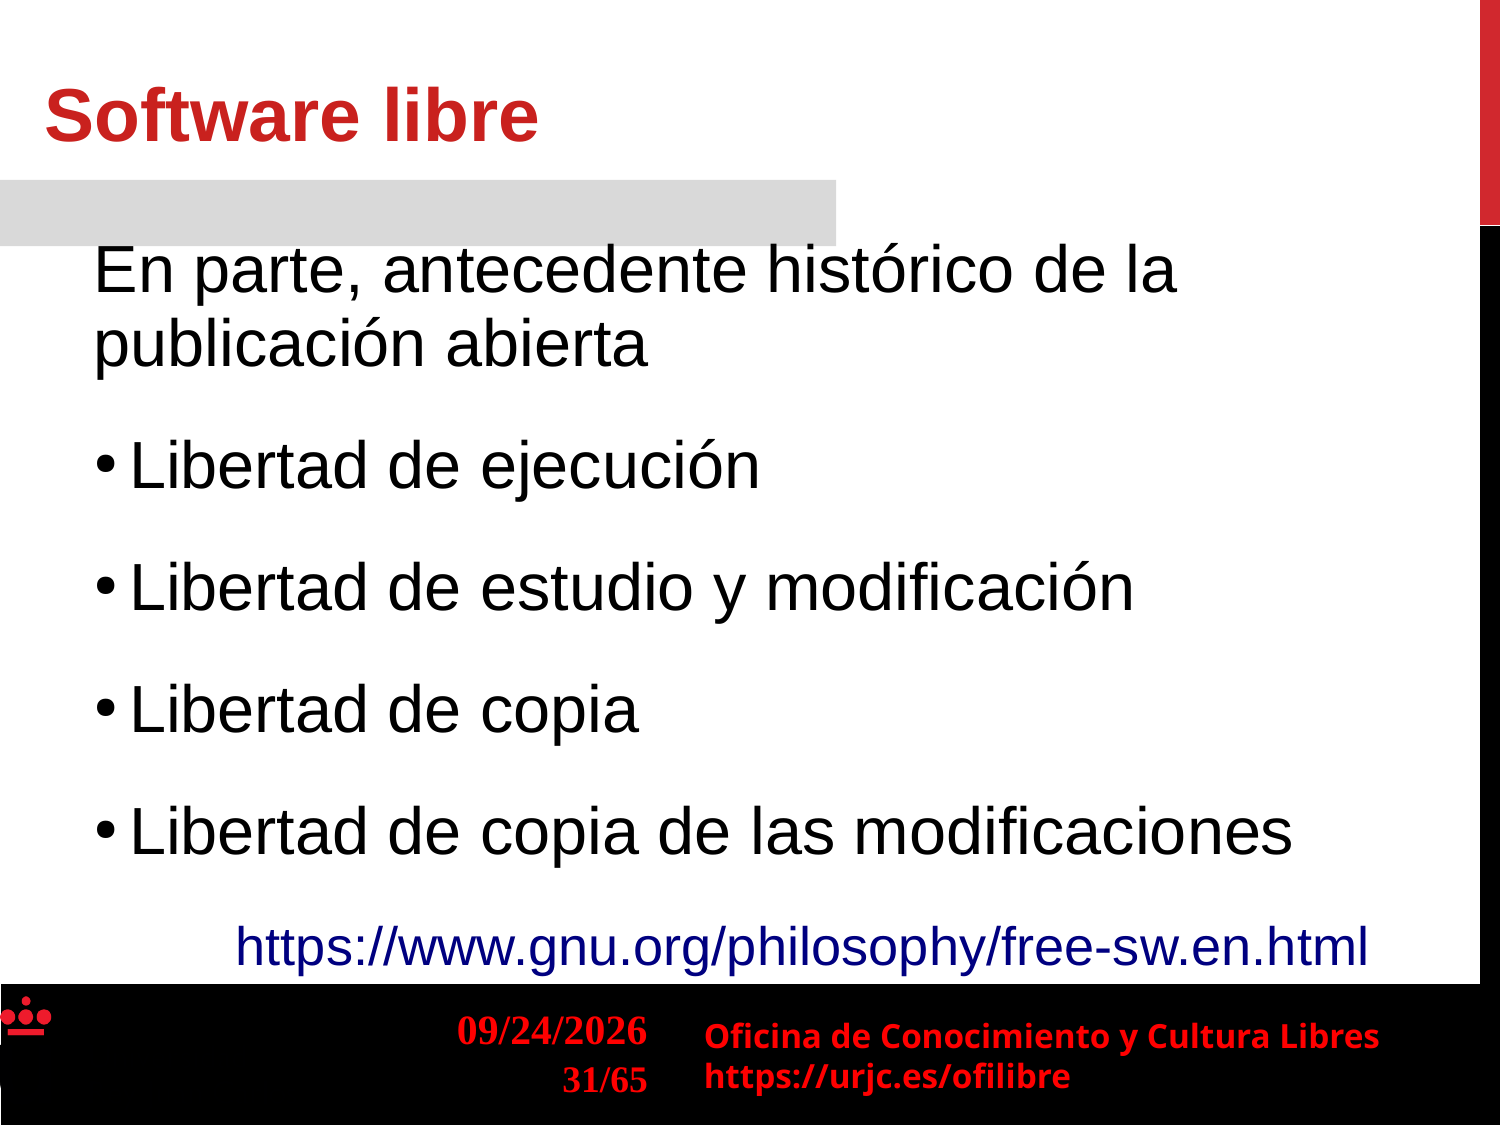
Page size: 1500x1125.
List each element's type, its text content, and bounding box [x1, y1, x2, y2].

title [75, 15, 1425, 172]
text_box Software libre [30, 66, 1036, 249]
text_box En parte, antecedente histórico de la publicación abierta Libertad de ejecución Libertad de estudio y modificación Libertad de copia Libertad de copia de las modificaciones https://www.gnu.org/philosophy/free-sw.en.html [78, 224, 1386, 985]
